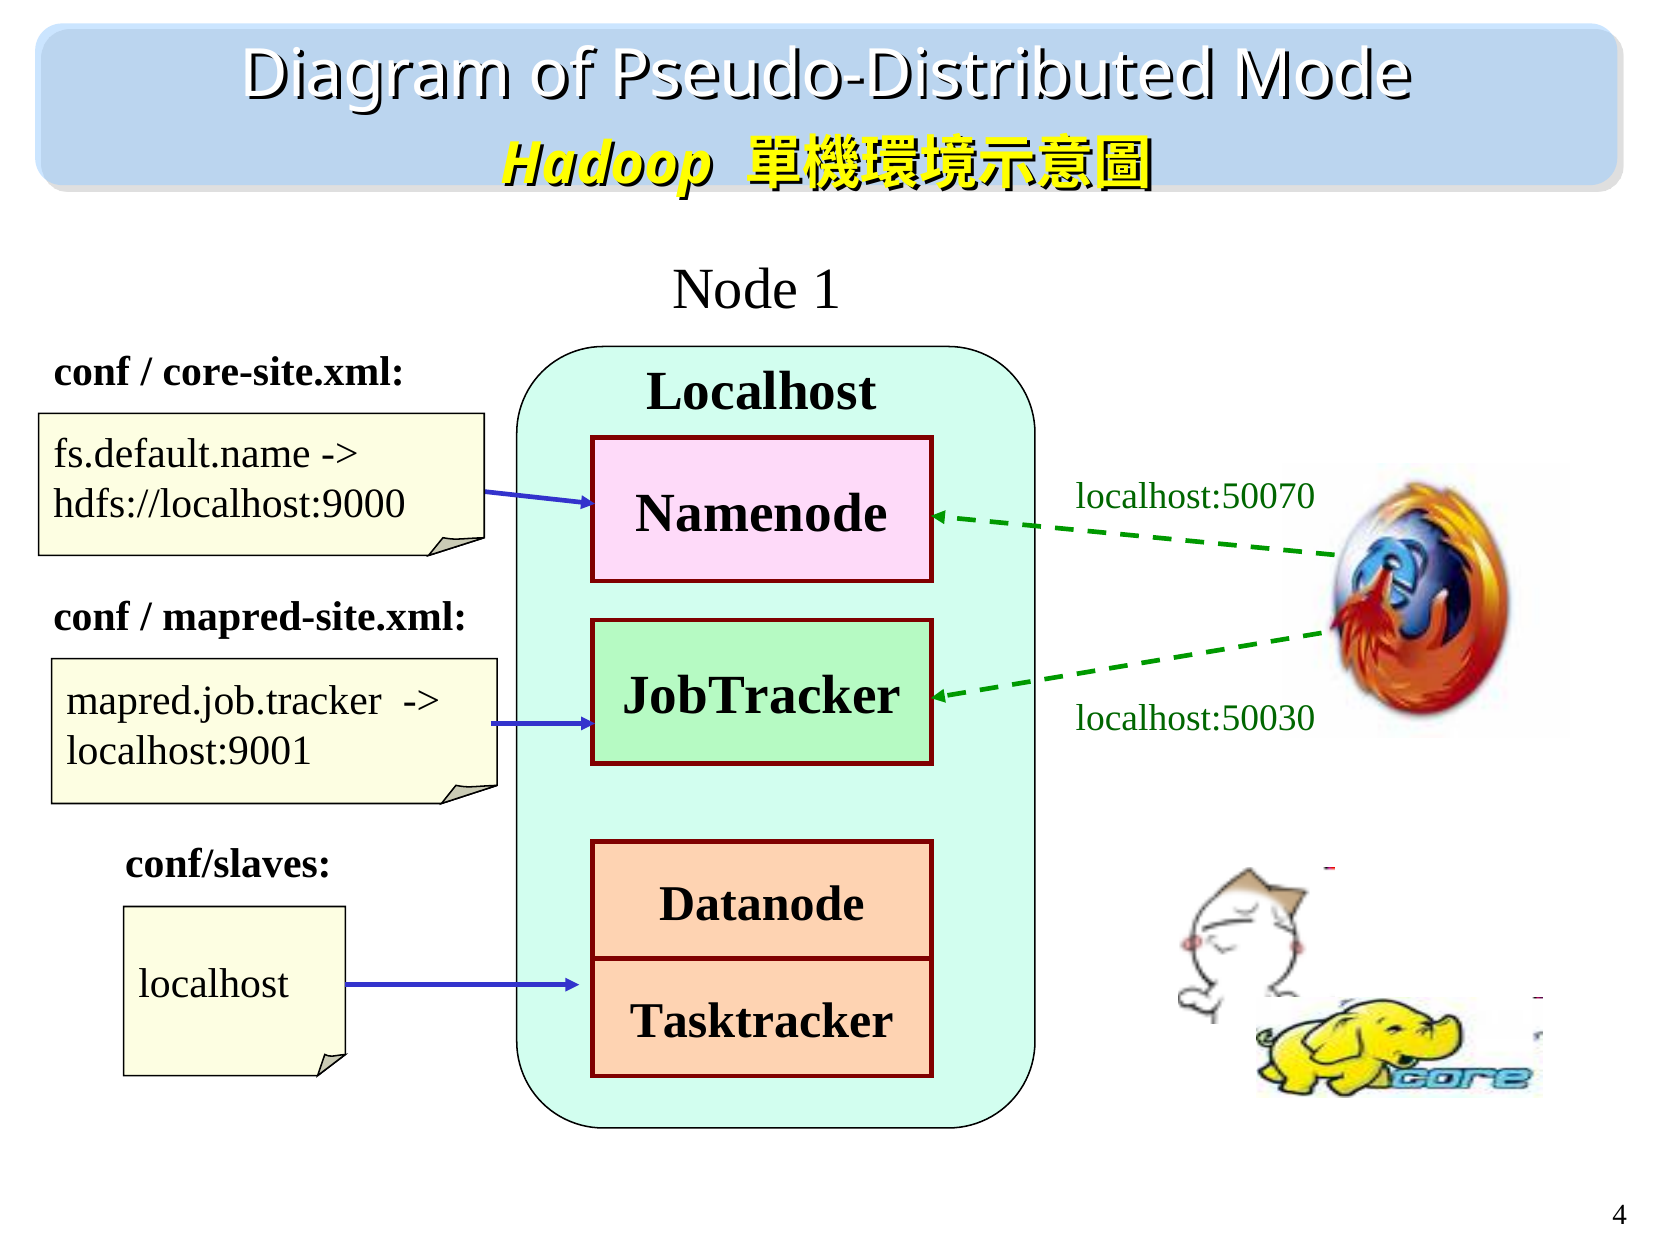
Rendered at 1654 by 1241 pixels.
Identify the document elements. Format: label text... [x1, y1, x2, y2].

text_box Datanode [592, 841, 932, 958]
text_box localhost:50030 [1060, 685, 1400, 746]
text_box Localhost [631, 346, 905, 429]
text_box Node 1 [657, 242, 905, 328]
picture [1282, 463, 1570, 738]
text_box Tasktracker [592, 958, 932, 1076]
text_box [35, 23, 1618, 186]
text_box conf / core-site.xml: [38, 335, 472, 402]
text_box conf/slaves: [110, 828, 410, 894]
text_box localhost:50070 [1060, 463, 1400, 525]
text_box conf / mapred-site.xml: [38, 581, 543, 647]
text_box mapred.job.tracker -> localhost:9001 [51, 658, 498, 804]
text_box fs.default.name -> hdfs://localhost:9000 [38, 413, 485, 556]
title Diagram of Pseudo-Distributed Mode Hadoop 單機環境示意圖 [123, 29, 1530, 195]
picture [1178, 867, 1543, 1098]
text_box [516, 346, 1035, 1128]
text_box JobTracker [592, 619, 932, 764]
text_box localhost [123, 906, 346, 1076]
text_box Namenode [592, 437, 932, 581]
